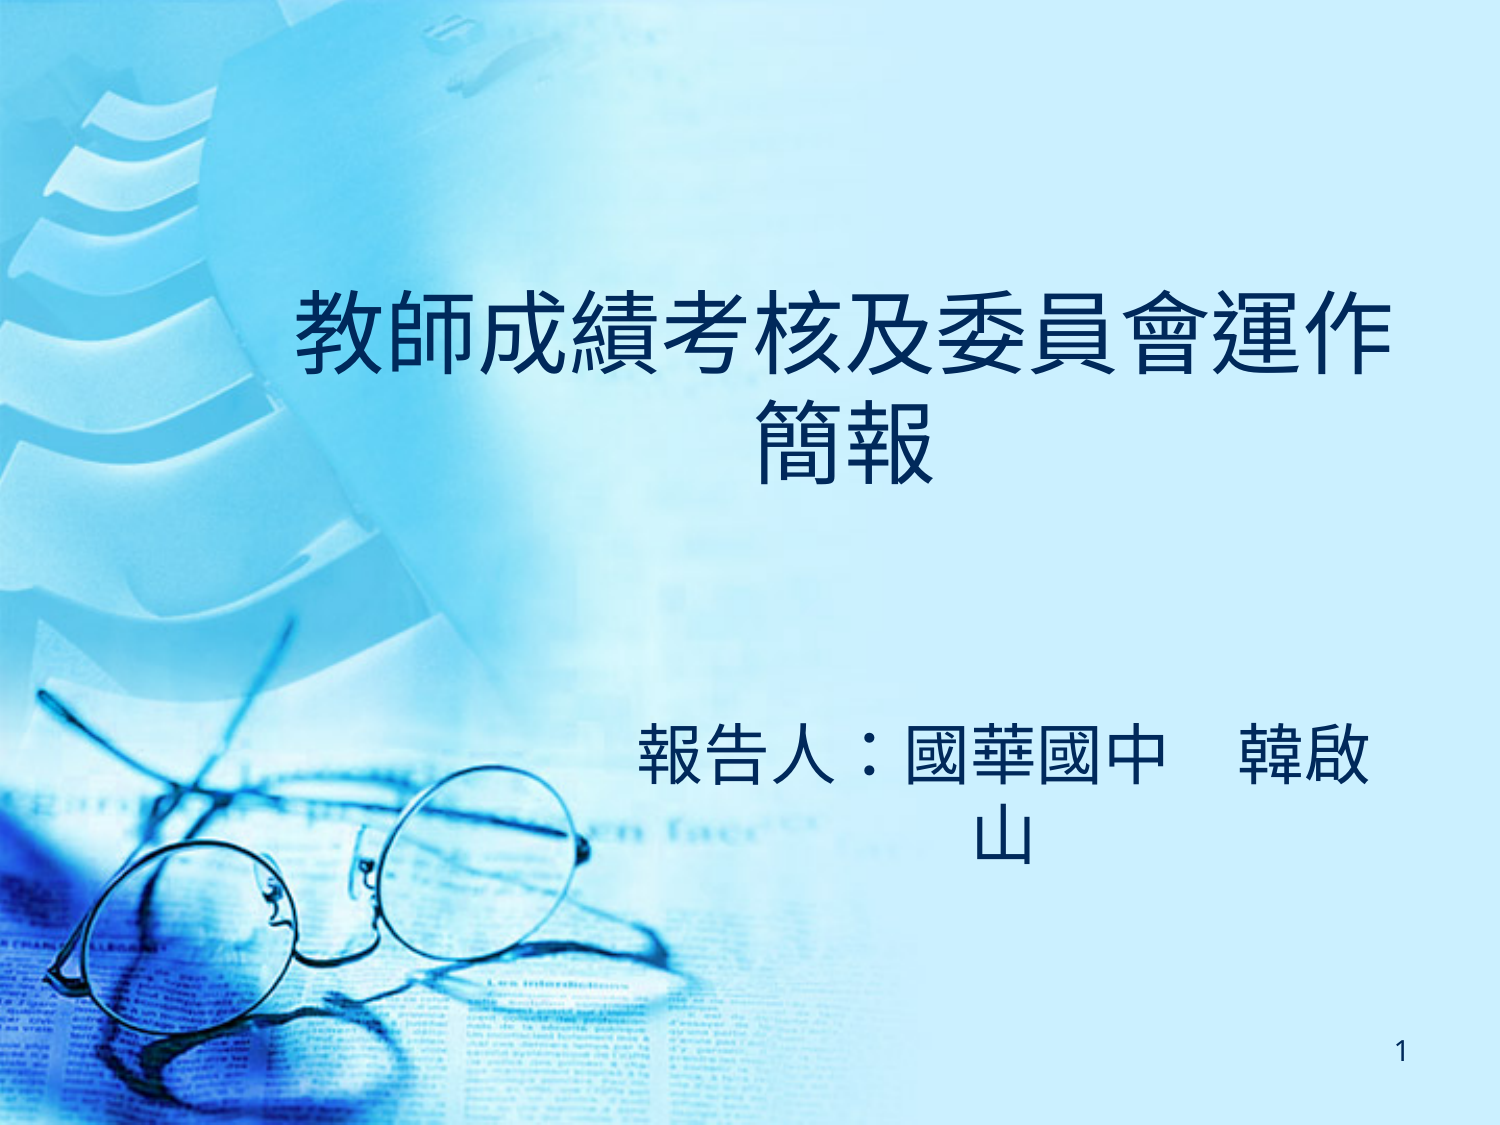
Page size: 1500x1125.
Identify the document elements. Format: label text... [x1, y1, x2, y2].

text_box 報告人：國華國中 韓啟山 [596, 716, 1412, 870]
text_box 教師成績考核及委員會運作簡報 [242, 255, 1447, 516]
picture [0, 0, 1500, 1125]
